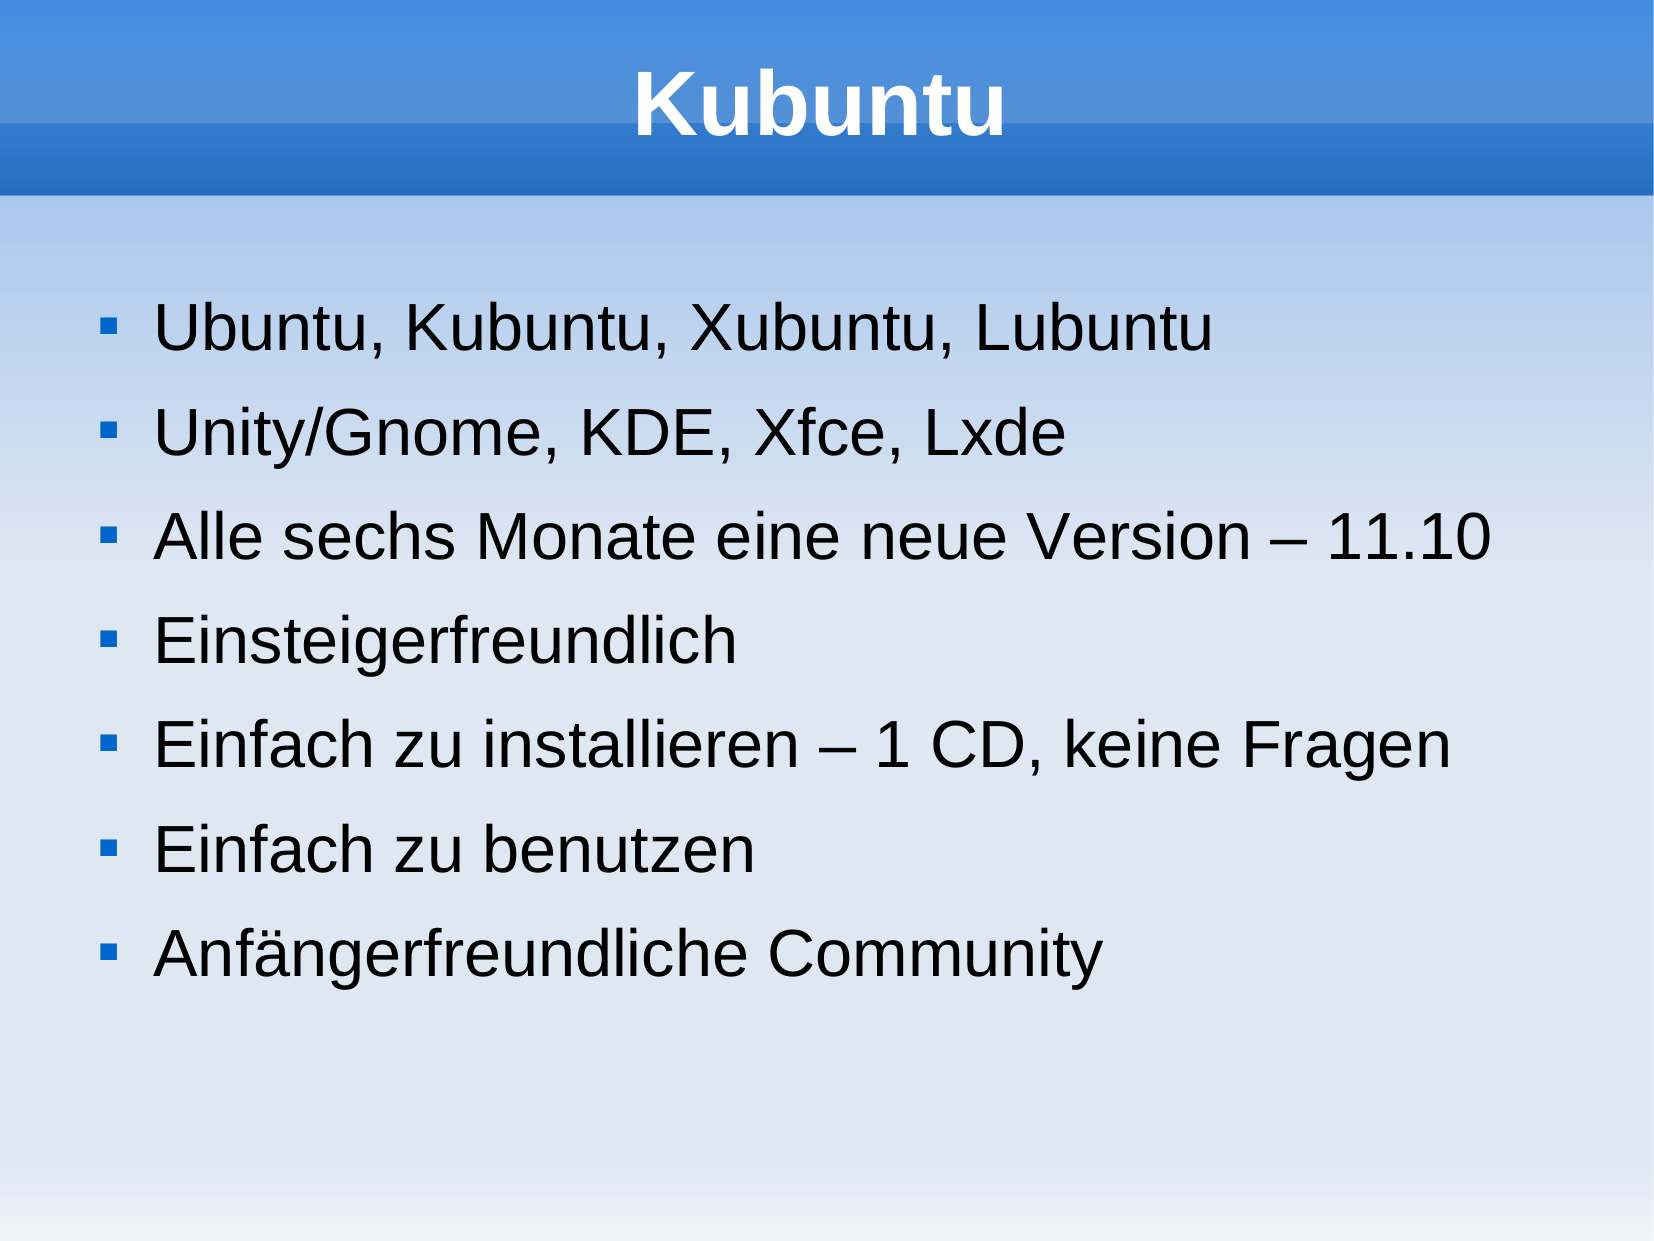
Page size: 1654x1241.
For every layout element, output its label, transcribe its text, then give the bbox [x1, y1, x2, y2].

list Ubuntu, Kubuntu, Xubuntu, Lubuntu Unity/Gnome, KDE, Xfce, Lxde Alle sechs Monate eine neue Version – 11.10 Einsteigerfreundlich Einfach zu installieren – 1 CD, keine Fragen Einfach zu benutzen Anfängerfreundliche Community [82, 290, 1571, 1109]
picture [0, 0, 1654, 1241]
title Kubuntu [76, 0, 1565, 208]
